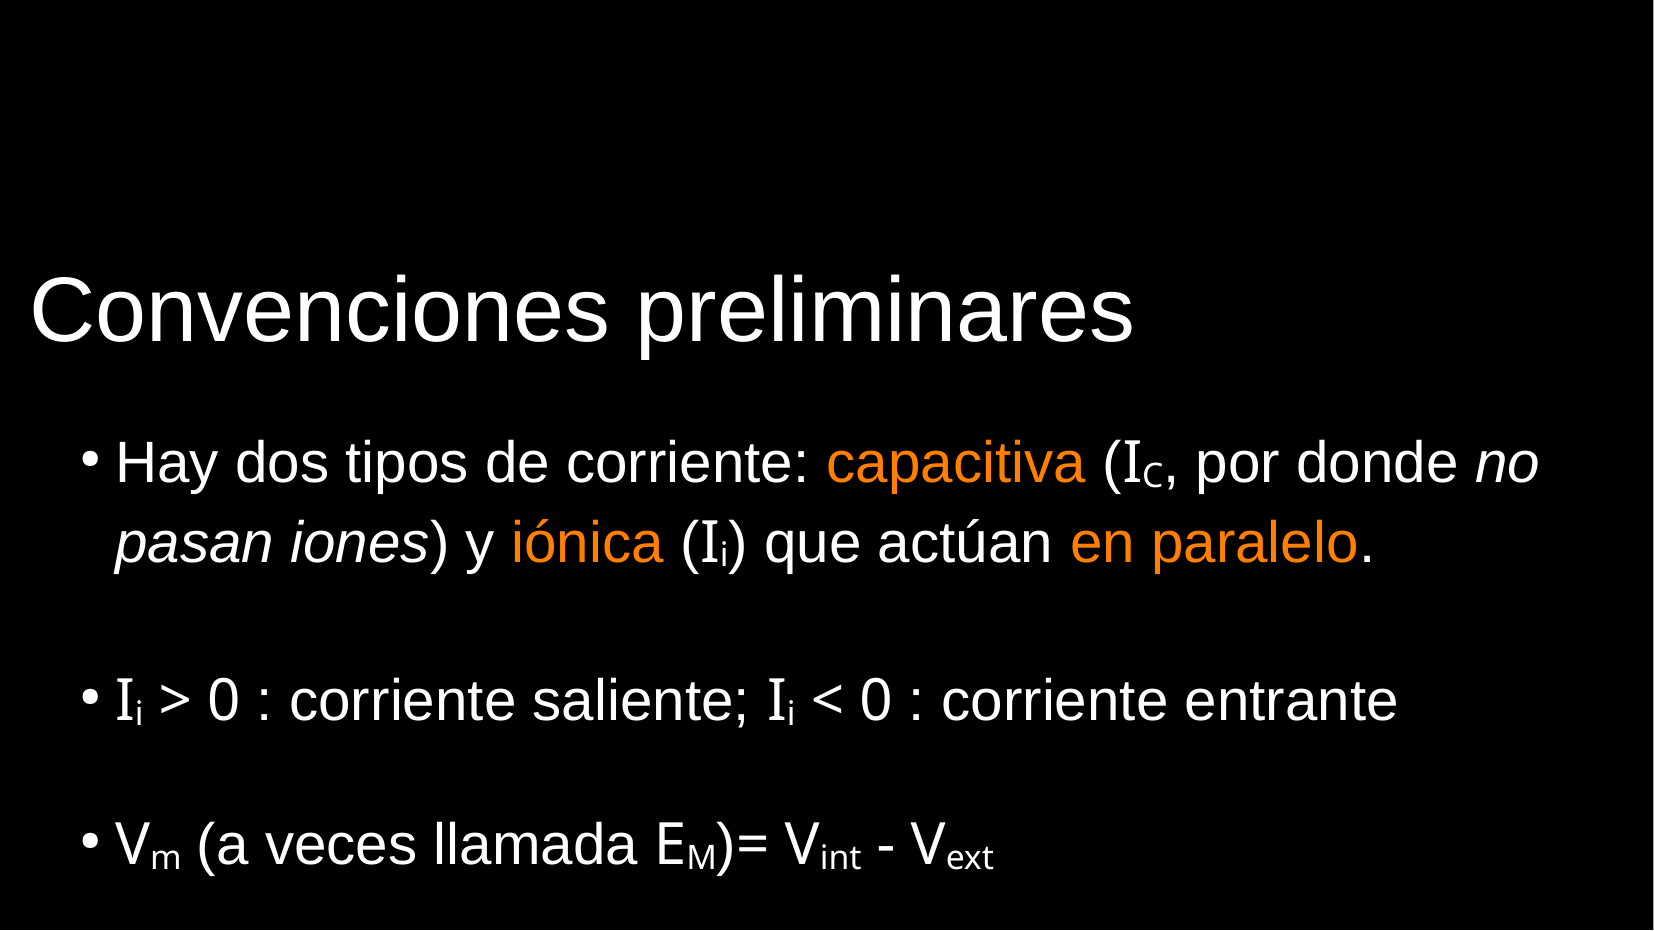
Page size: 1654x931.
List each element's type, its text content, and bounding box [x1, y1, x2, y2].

text_box Hay dos tipos de corriente: capacitiva (IC, por donde no pasan iones) y iónica (Ii) que actúan en paralelo. Ii > 0 : corriente saliente; Ii < 0 : corriente entrante Vm (a veces llamada EM)= Vint - Vext [64, 413, 1601, 931]
title Convenciones preliminares [29, 155, 1506, 464]
